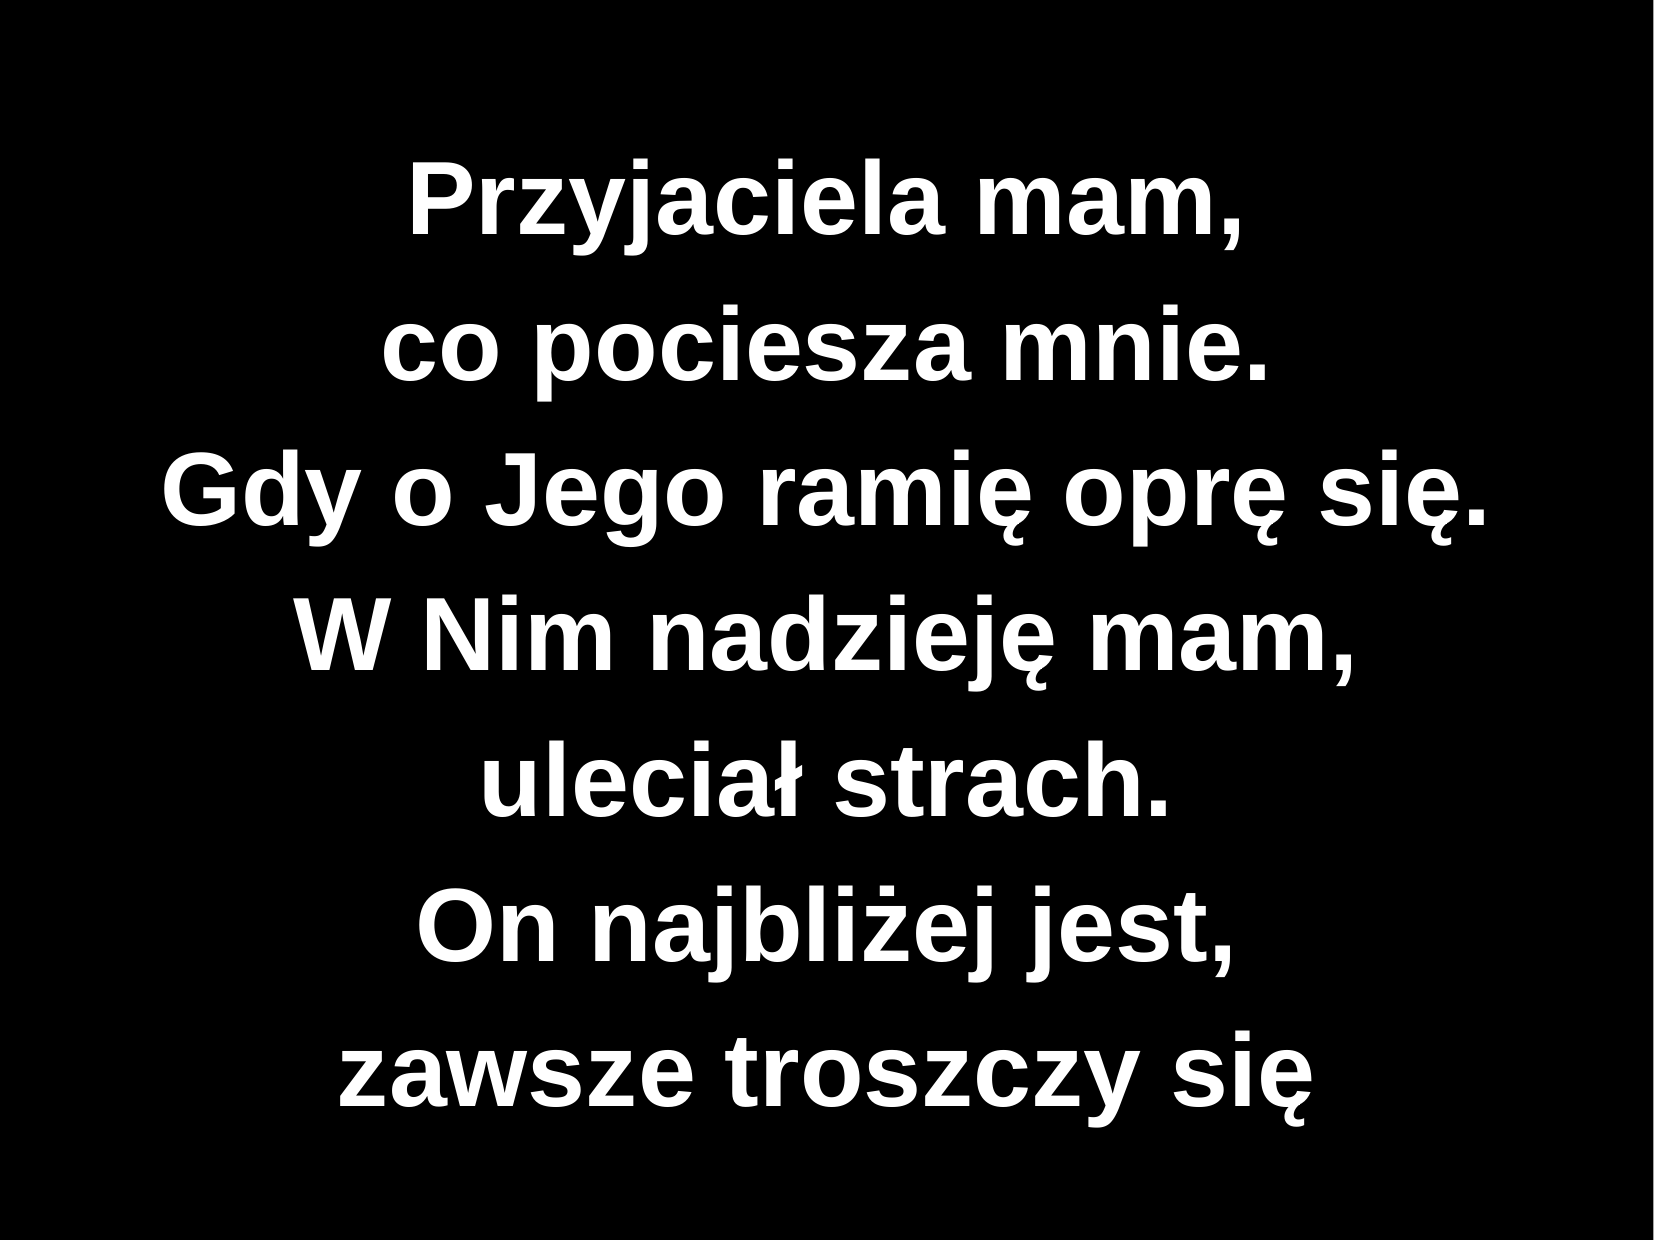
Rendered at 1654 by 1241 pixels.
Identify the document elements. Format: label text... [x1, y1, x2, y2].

subtitle Przyjaciela mam, co pociesza mnie. Gdy o Jego ramię oprę się. W Nim nadzieję mam, uleciał strach. On najbliżej jest, zawsze troszczy się [0, 0, 1654, 1241]
